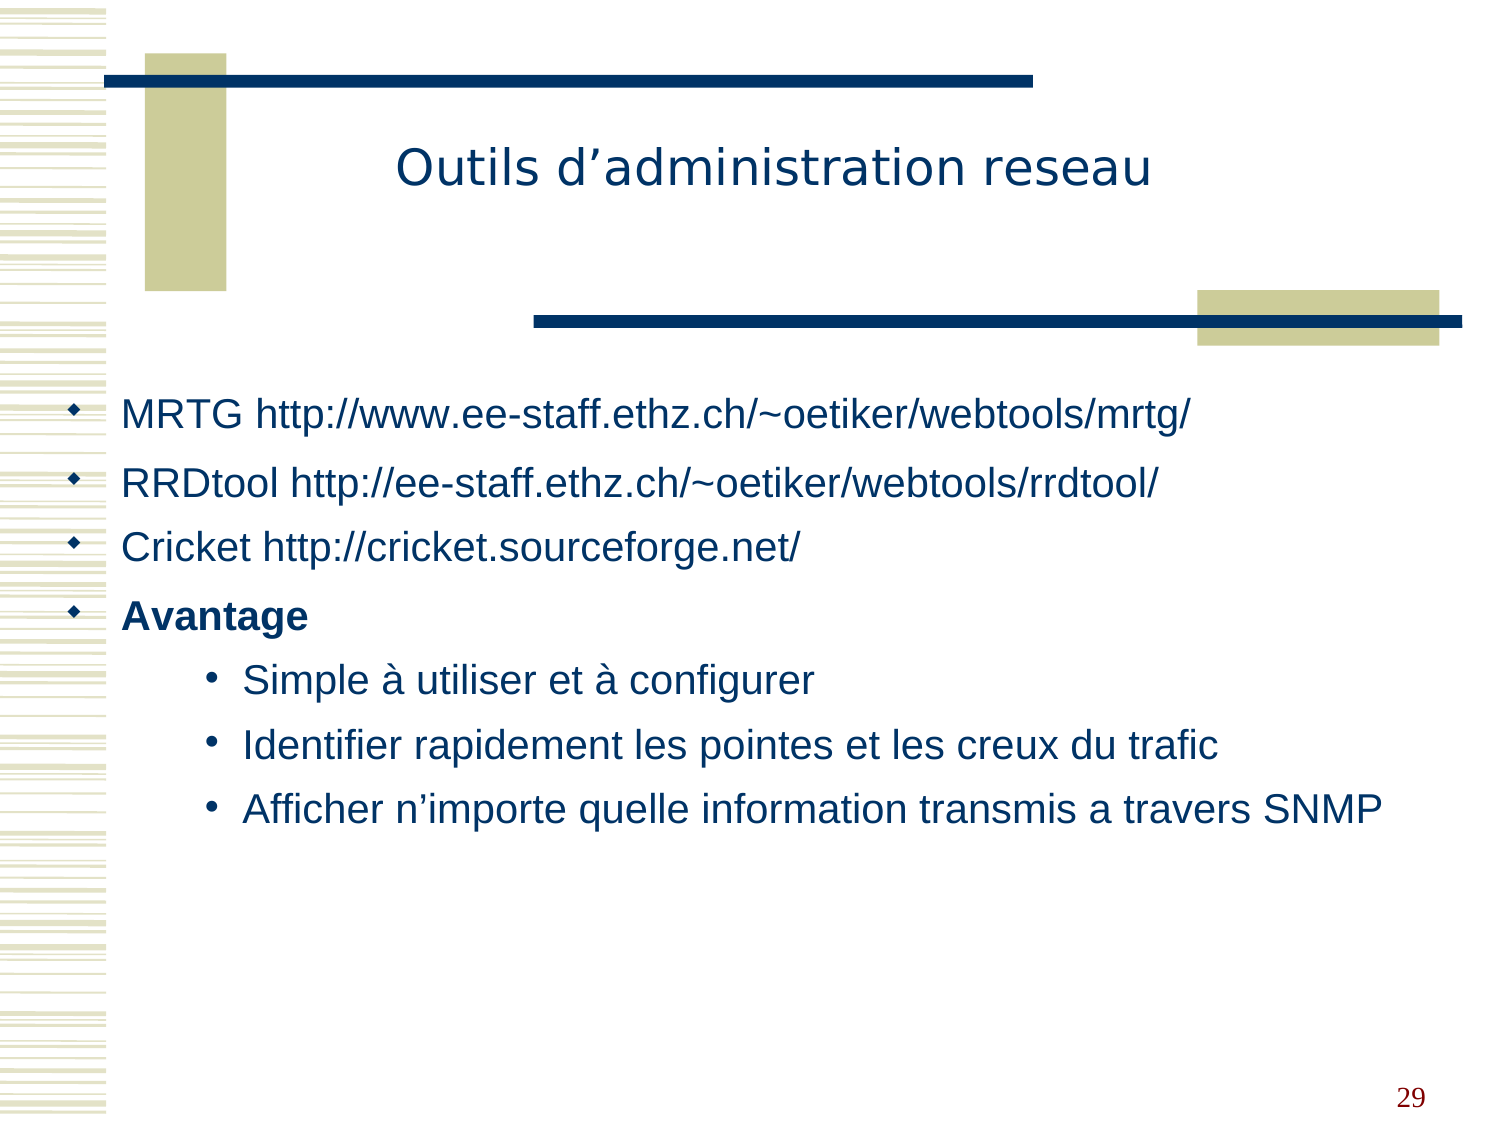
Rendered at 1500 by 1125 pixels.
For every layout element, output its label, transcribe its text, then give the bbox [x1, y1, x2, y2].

list MRTG http://www.ee-staff.ethz.ch/~oetiker/webtools/mrtg/ RRDtool http://ee-staff.ethz.ch/~oetiker/webtools/rrdtool/ Cricket http://cricket.sourceforge.net/ Avantage Simple à utiliser et à configurer Identifier rapidement les pointes et les creux du trafic Afficher n’importe quelle information transmis a travers SNMP [50, 375, 1450, 1113]
title Outils d’administration reseau [149, 90, 1400, 247]
